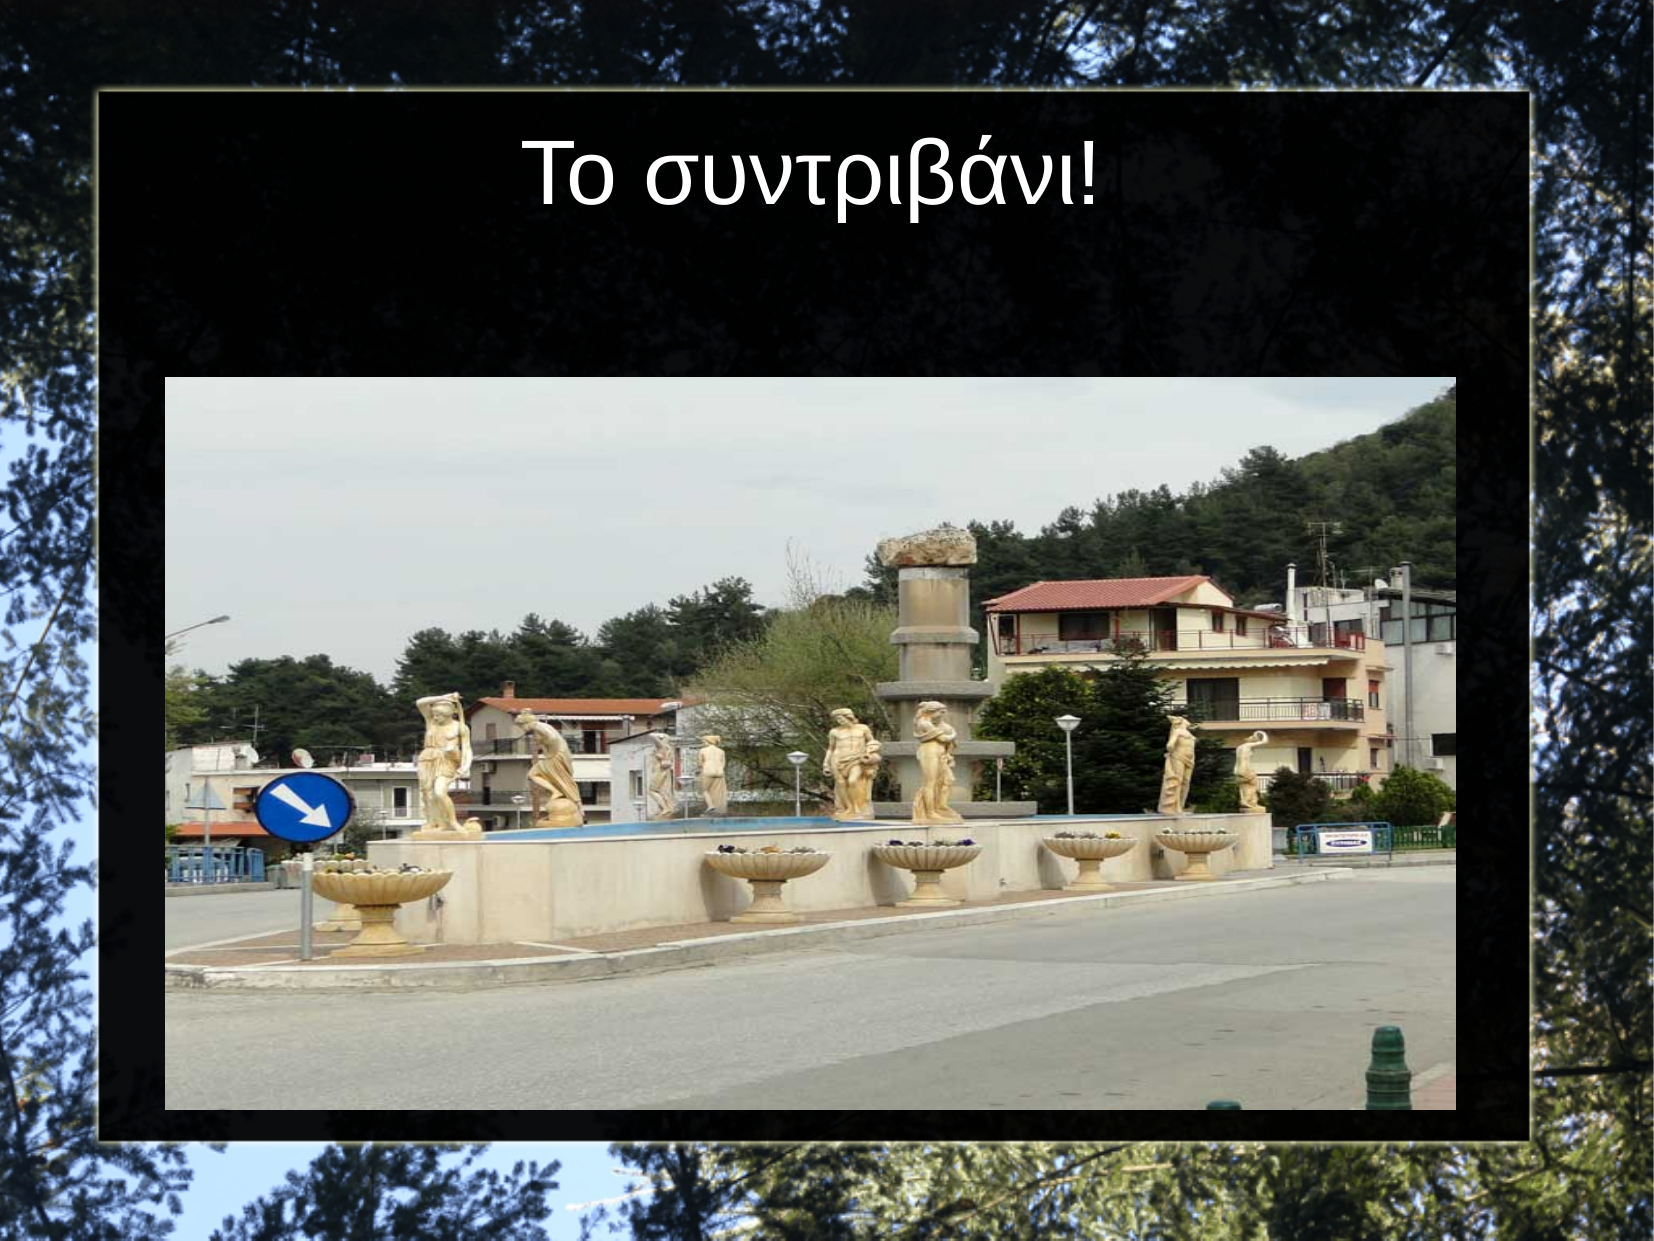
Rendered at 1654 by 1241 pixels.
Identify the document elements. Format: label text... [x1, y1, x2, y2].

picture [0, 0, 1654, 1241]
title Το συντριβάνι! [88, 69, 1536, 276]
